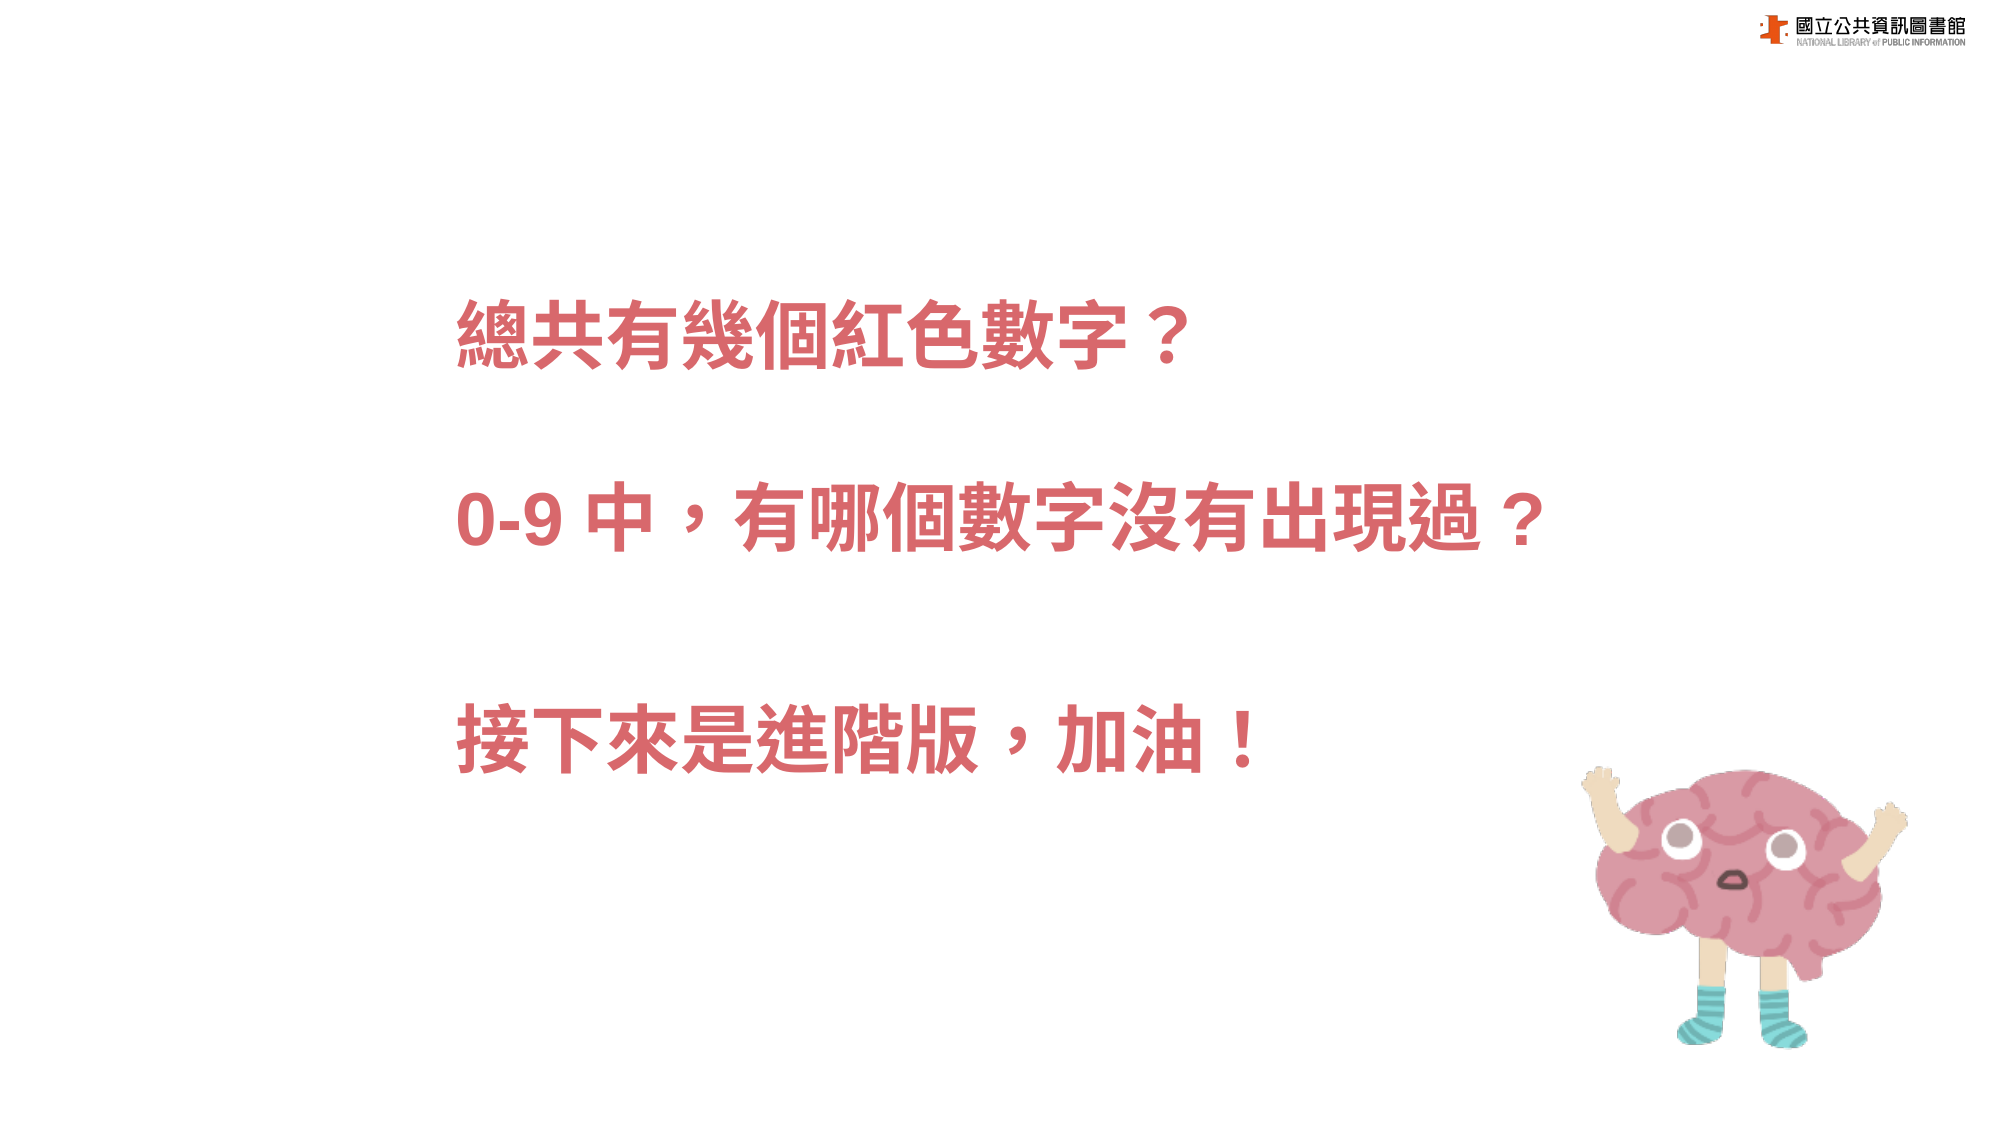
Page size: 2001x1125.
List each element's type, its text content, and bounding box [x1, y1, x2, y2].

text_box 0-9中，有哪個數字沒有出現過? [441, 462, 1561, 567]
text_box 總共有幾個紅色數字？ [441, 282, 1221, 387]
picture [1569, 738, 1909, 1060]
text_box 接下來是進階版，加油！ [441, 685, 1296, 790]
